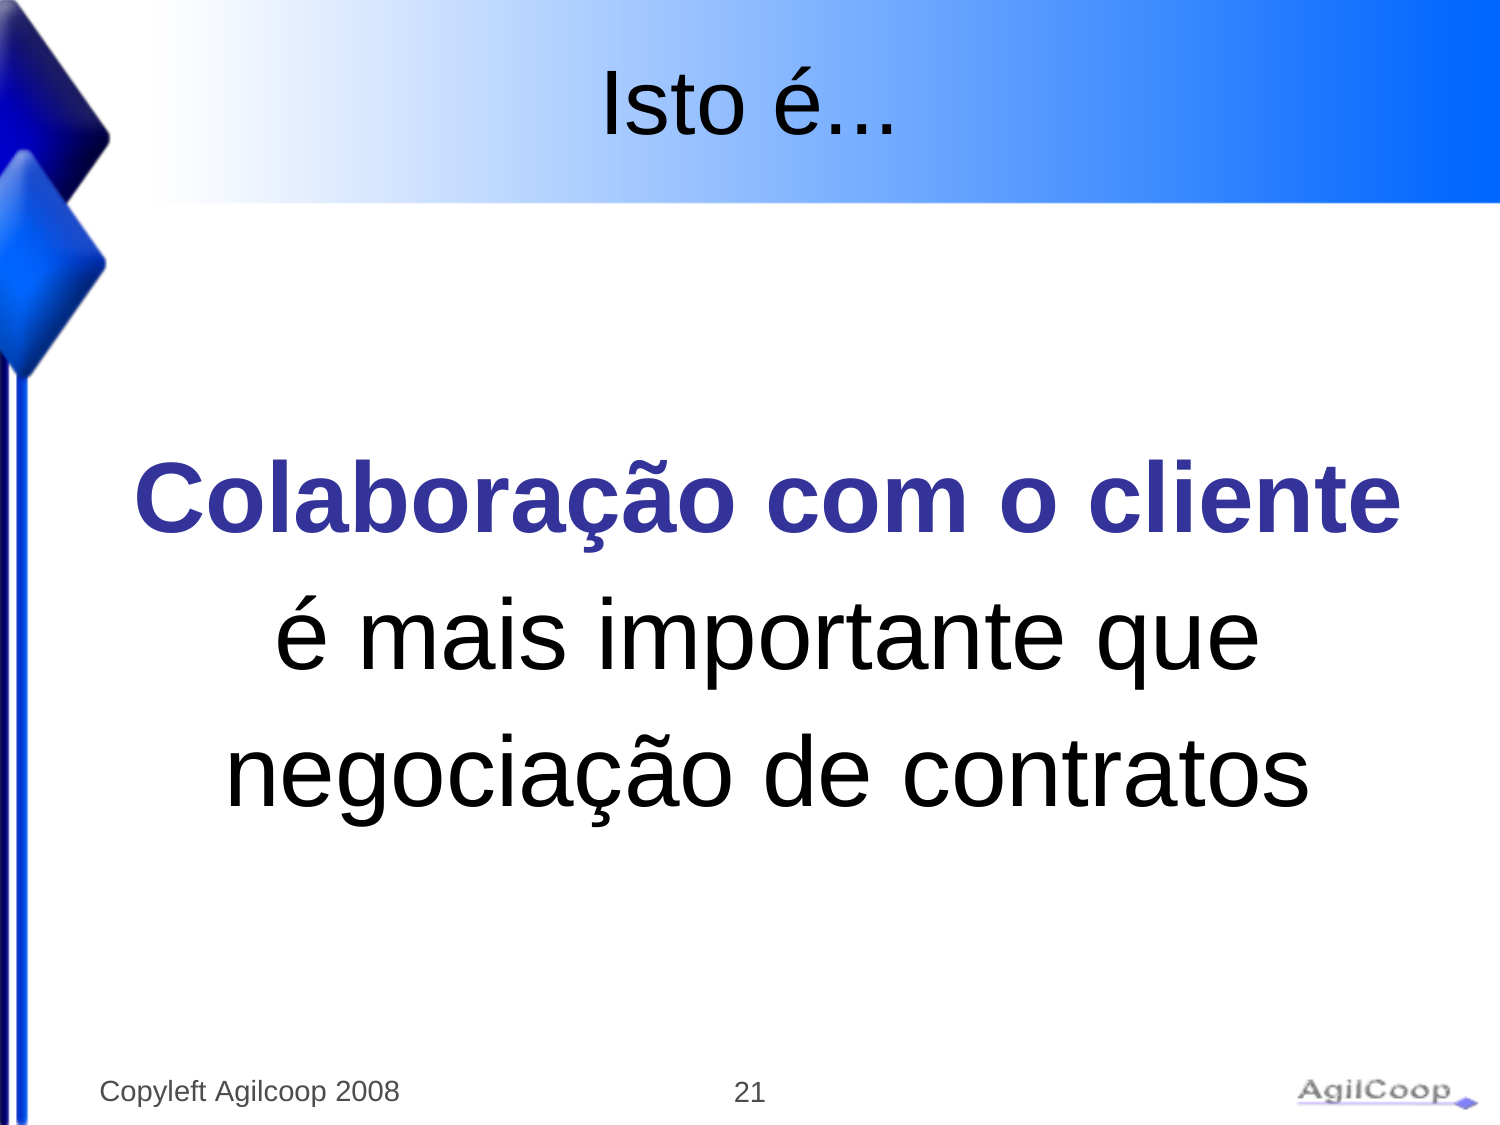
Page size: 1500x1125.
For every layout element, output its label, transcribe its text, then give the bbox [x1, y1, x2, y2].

picture [0, 0, 1500, 1125]
list Colaboração com o cliente é mais importante que negociação de contratos [112, 243, 1425, 1006]
title Isto é... [75, 8, 1426, 197]
